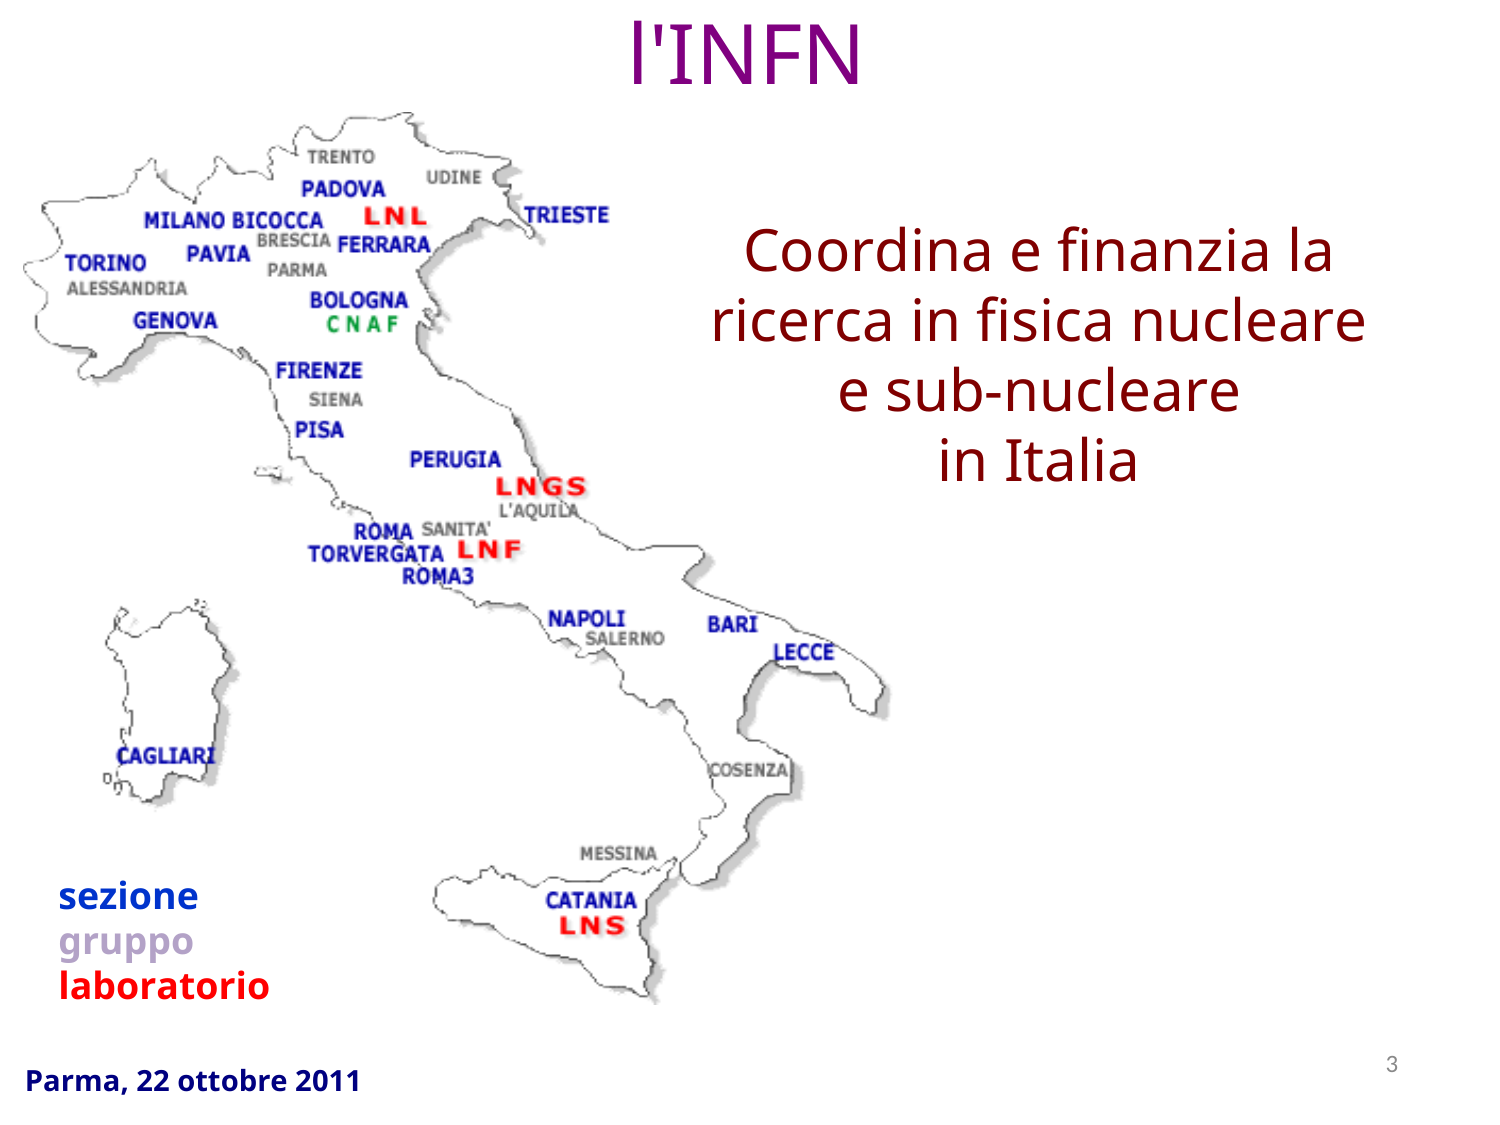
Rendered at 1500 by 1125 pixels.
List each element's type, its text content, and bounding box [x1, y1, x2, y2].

text_box Coordina e finanzia la ricerca in fisica nucleare e sub-nucleare in Italia [690, 144, 1388, 563]
picture [23, 112, 899, 1005]
text_box sezione gruppo laboratorio [43, 864, 286, 1015]
text_box l'INFN [75, 0, 1419, 113]
